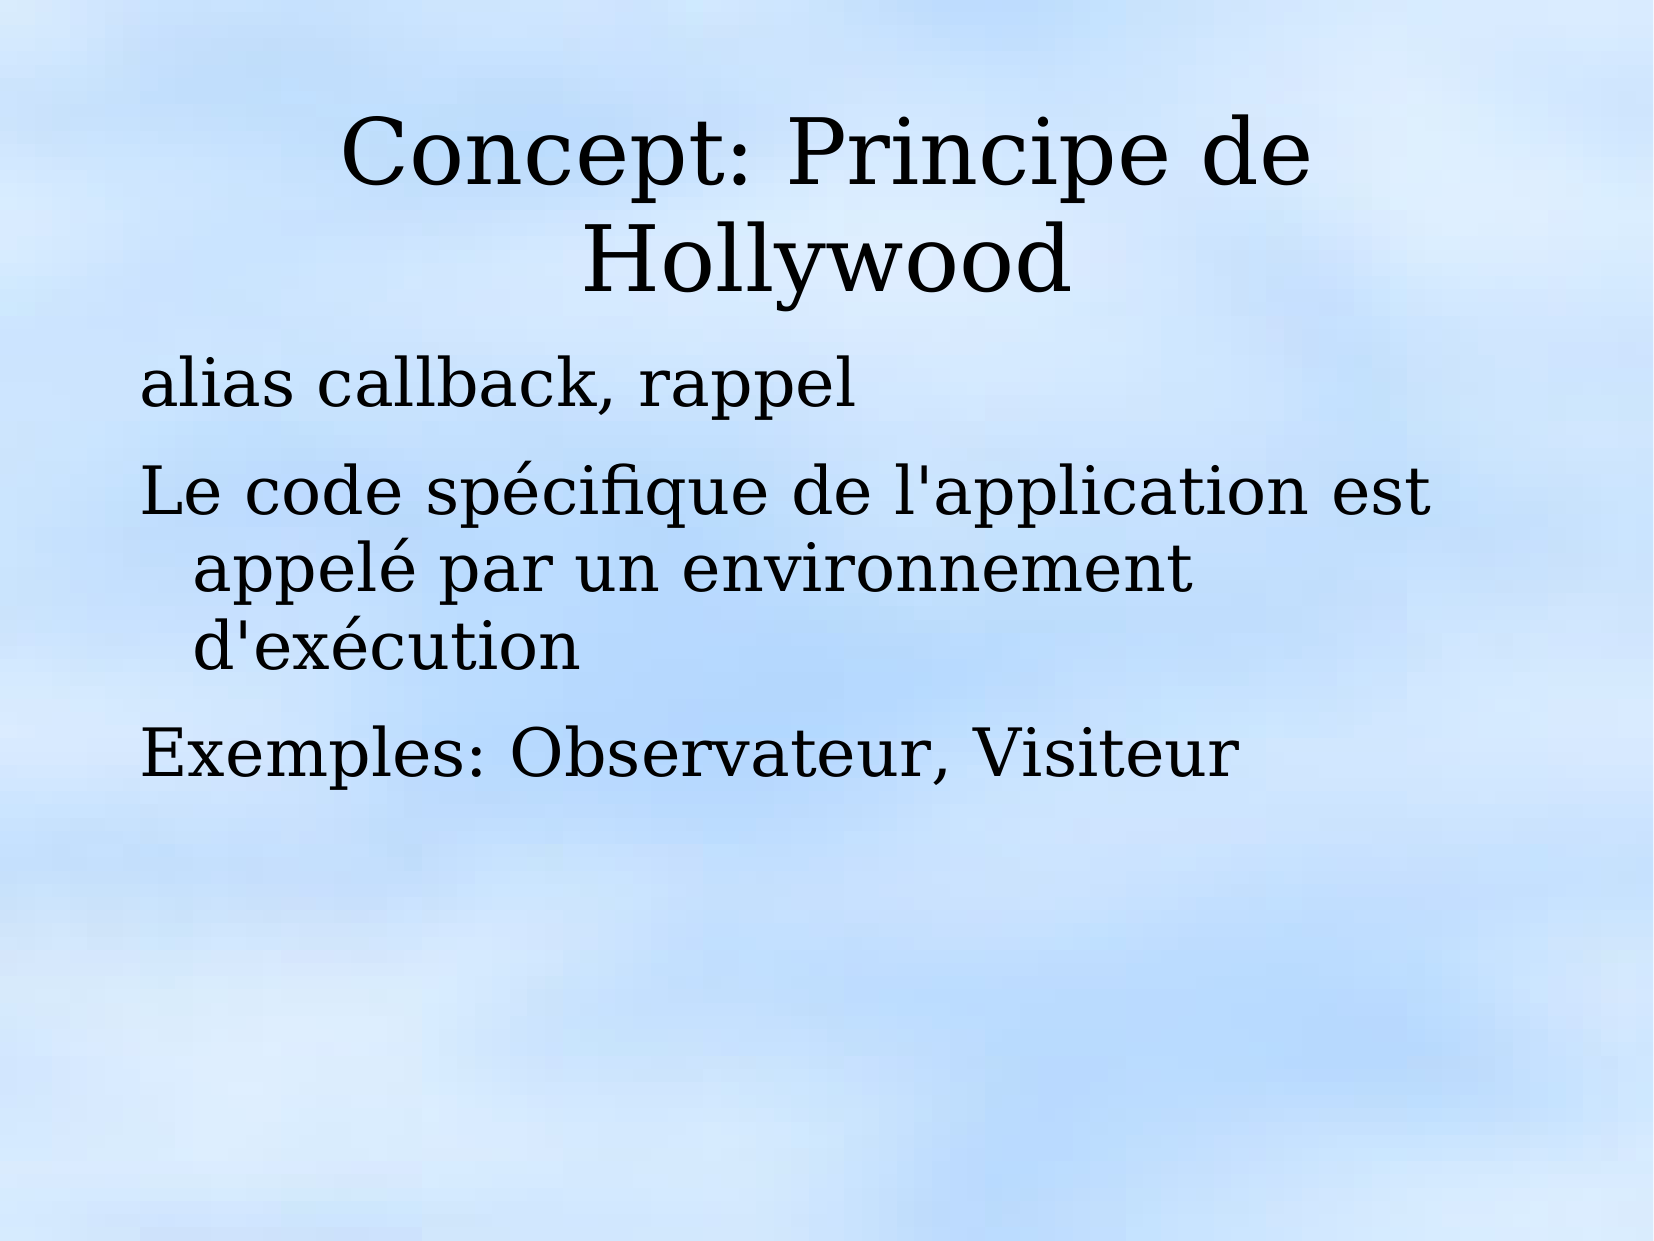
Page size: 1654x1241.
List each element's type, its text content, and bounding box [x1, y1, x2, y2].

list alias callback, rappel Le code spécifique de l'application est appelé par un environnement d'exécution Exemples: Observateur, Visiteur [121, 344, 1534, 1127]
title Concept: Principe de Hollywood [121, 99, 1534, 314]
picture [0, 0, 1654, 1241]
